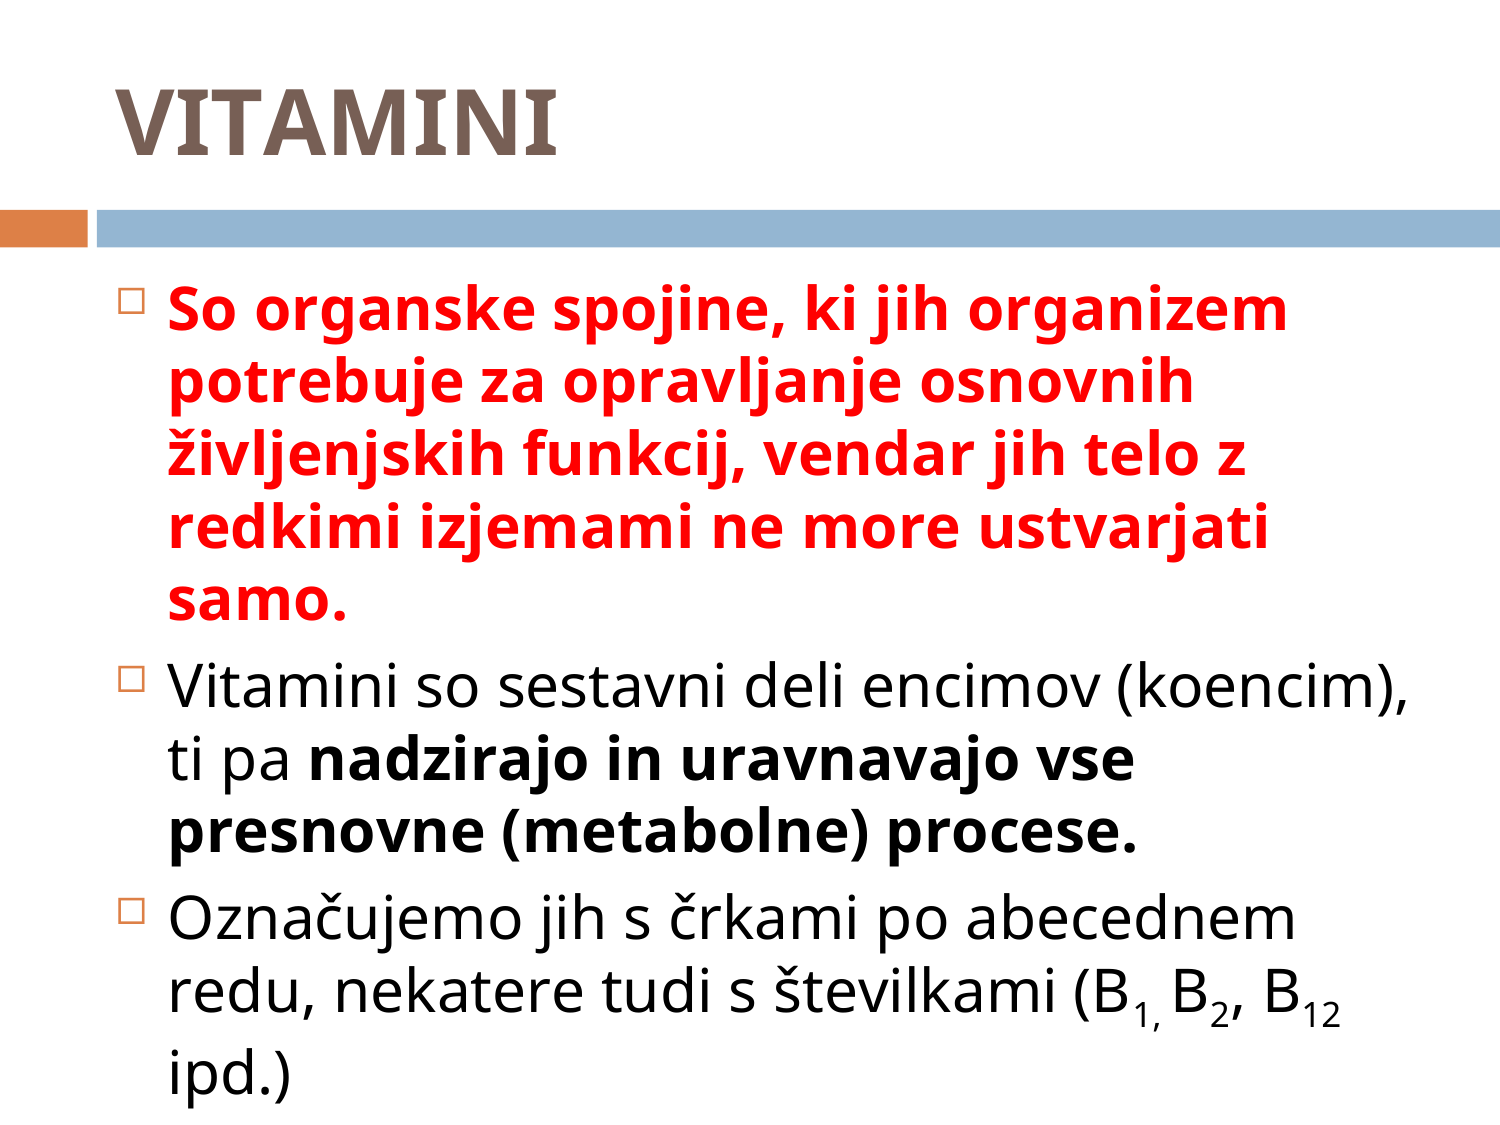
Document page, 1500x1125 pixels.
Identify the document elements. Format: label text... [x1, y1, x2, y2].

list So organske spojine, ki jih organizem potrebuje za opravljanje osnovnih življenjskih funkcij, vendar jih telo z redkimi izjemami ne more ustvarjati samo. Vitamini so sestavni deli encimov (koencim), ti pa nadzirajo in uravnavajo vse presnovne (metabolne) procese. Označujemo jih s črkami po abecednem redu, nekatere tudi s številkami (B1, B2, B12 ipd.) [100, 262, 1438, 1125]
title VITAMINI [100, 37, 1438, 201]
